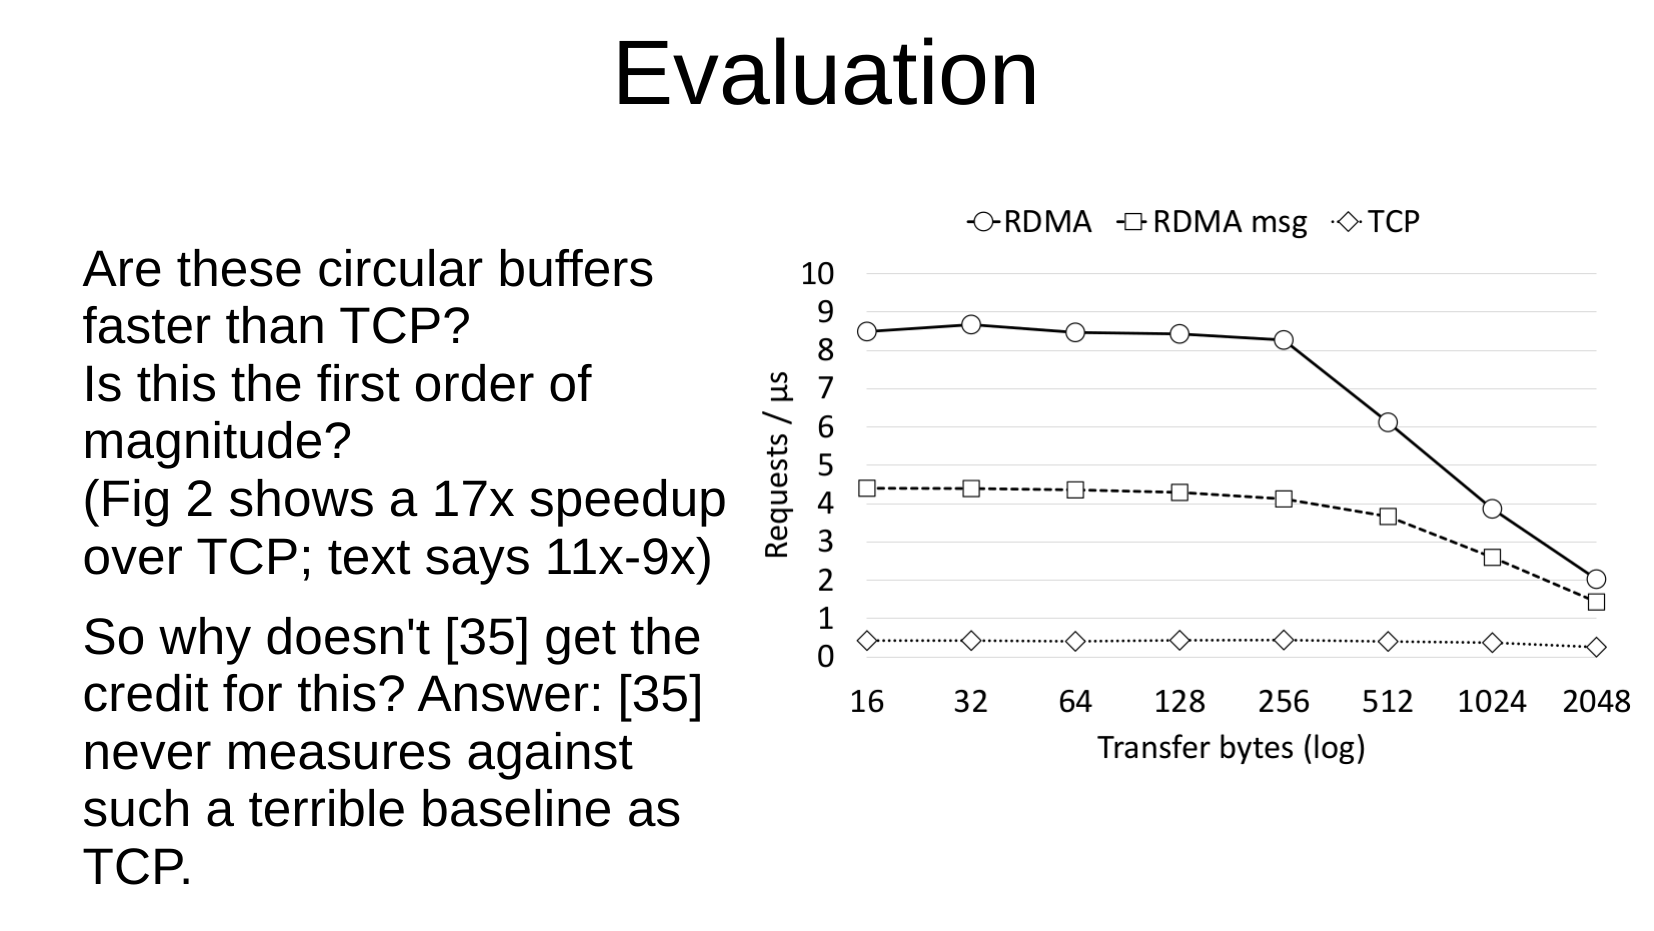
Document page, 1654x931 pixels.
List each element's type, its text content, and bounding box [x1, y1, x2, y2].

list Are these circular buffers faster than TCP? Is this the first order of magnitude? (Fig 2 shows a 17x speedup over TCP; text says 11x-9x) So why doesn't [35] get the credit for this? Answer: [35] never measures against such a terrible baseline as TCP. [82, 240, 751, 901]
picture [762, 209, 1631, 766]
title Evaluation [82, 0, 1571, 151]
